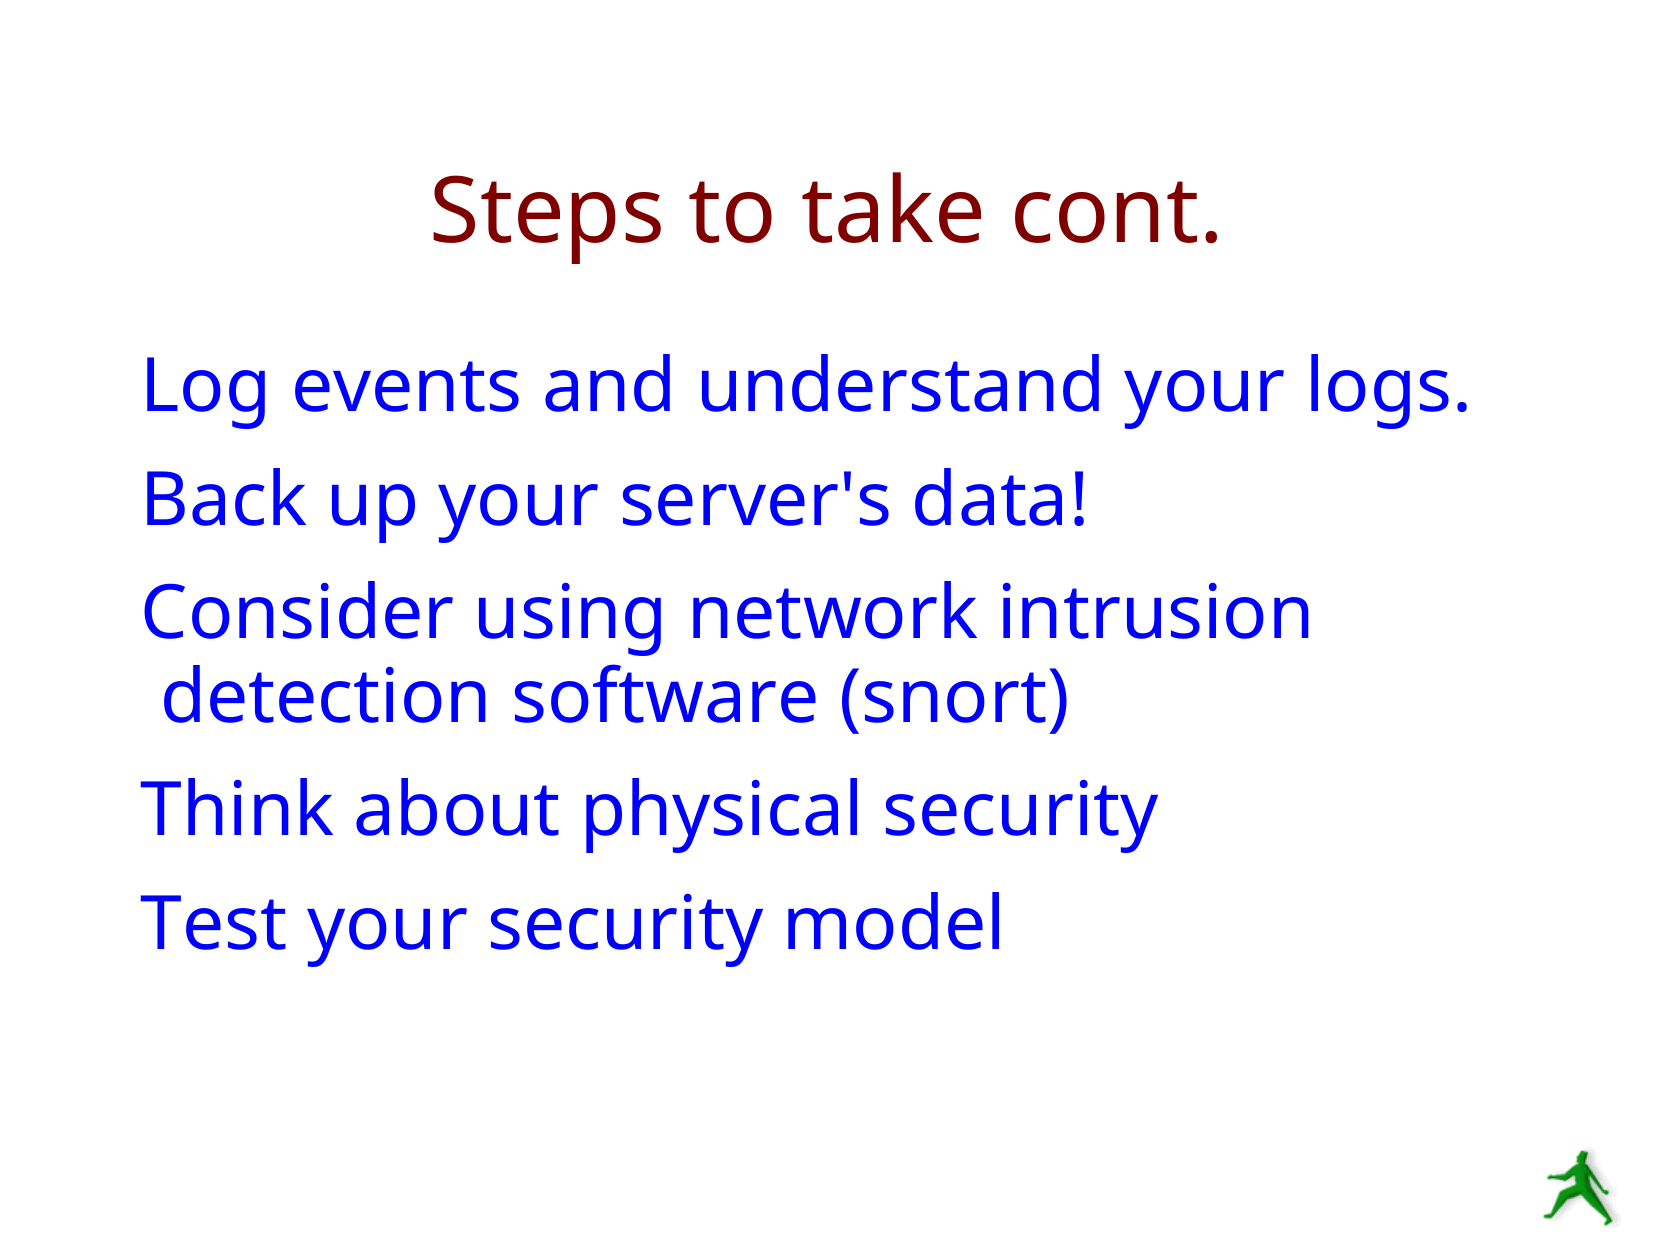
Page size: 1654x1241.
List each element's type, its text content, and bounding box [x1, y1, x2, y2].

picture [1541, 1135, 1633, 1228]
list Log events and understand your logs. Back up your server's data! Consider using network intrusion detection software (snort) Think about physical security Test your security model [121, 344, 1600, 1207]
title Steps to take cont. [121, 100, 1533, 313]
